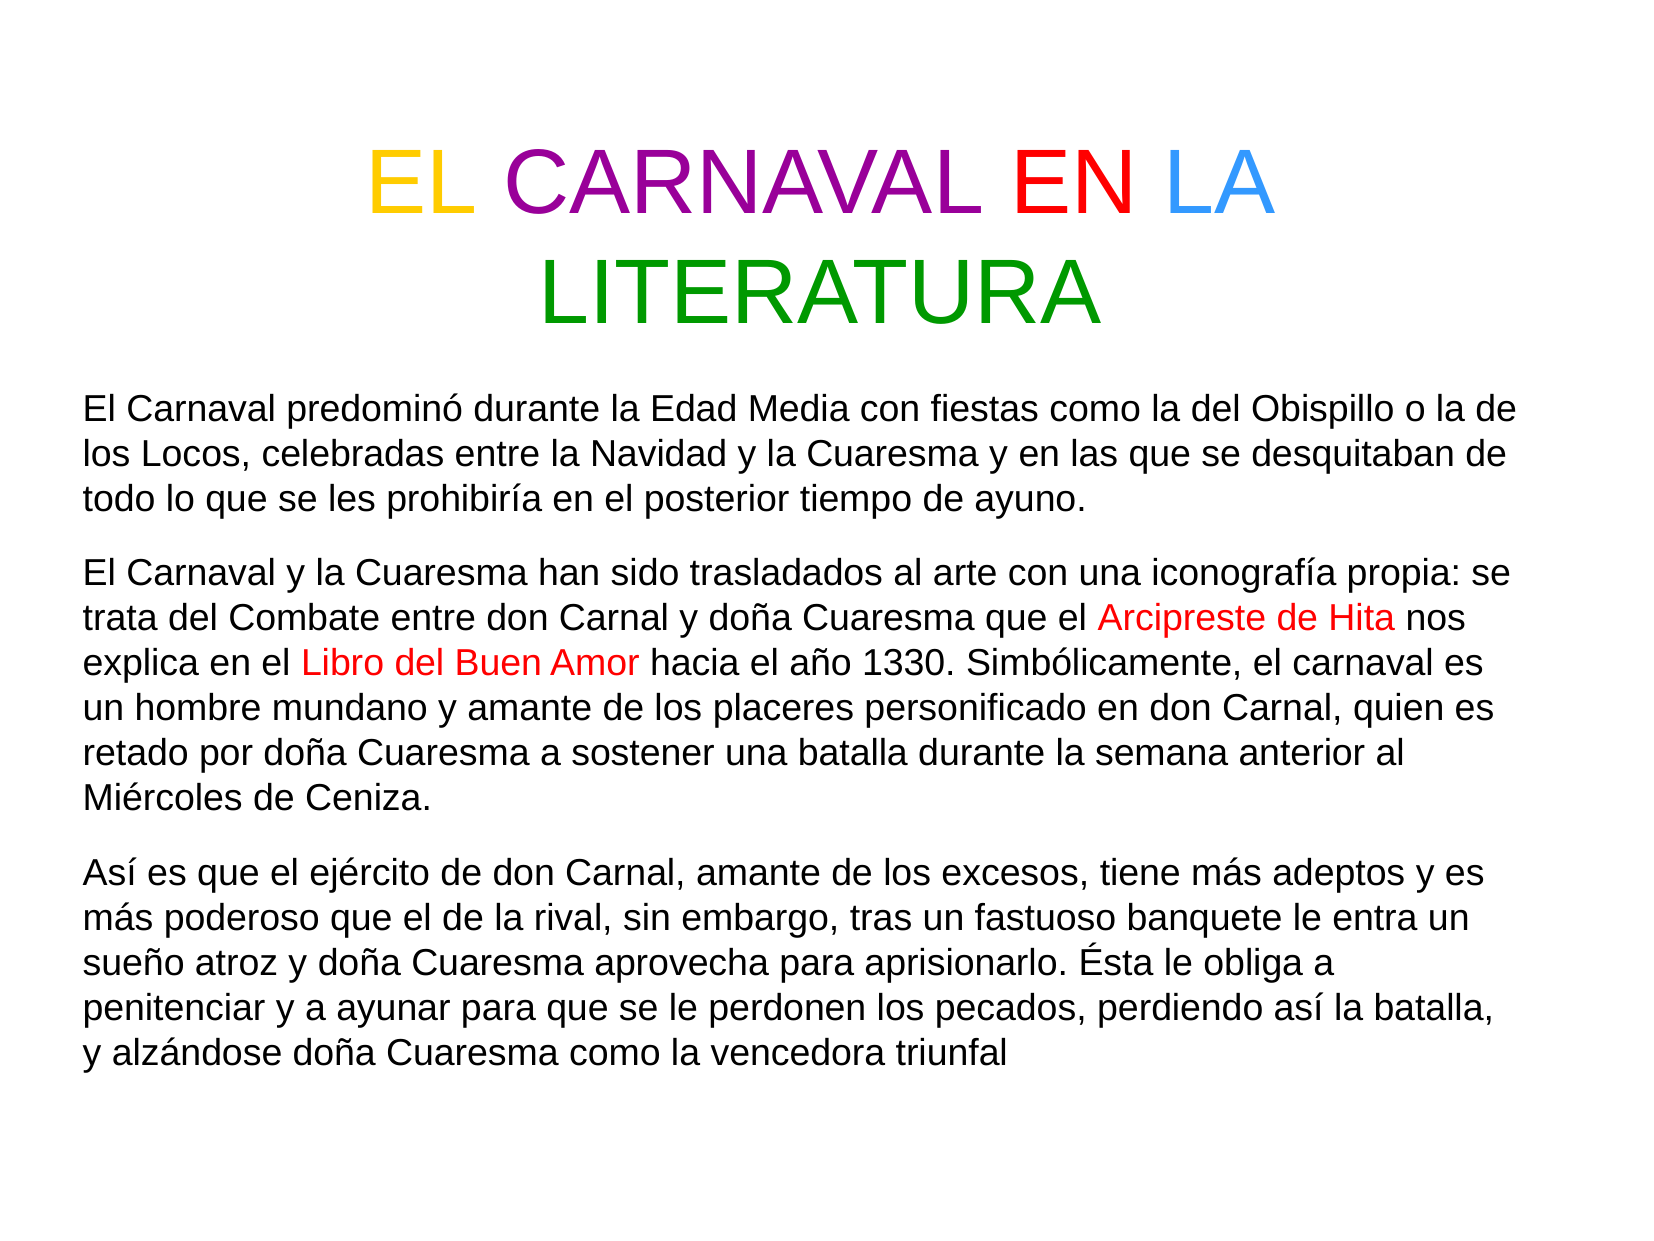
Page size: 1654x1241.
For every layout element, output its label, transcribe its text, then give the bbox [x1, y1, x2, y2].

title EL CARNAVAL EN LA LITERATURA [82, 121, 1559, 344]
list El Carnaval predominó durante la Edad Media con fiestas como la del Obispillo o la de los Locos, celebradas entre la Navidad y la Cuaresma y en las que se desquitaban de todo lo que se les prohibiría en el posterior tiempo de ayuno. El Carnaval y la Cuaresma han sido trasladados al arte con una iconografía propia: se trata del Combate entre don Carnal y doña Cuaresma que el Arcipreste de Hita nos explica en el Libro del Buen Amor hacia el año 1330. Simbólicamente, el carnaval es un hombre mundano y amante de los placeres personificado en don Carnal, quien es retado por doña Cuaresma a sostener una batalla durante la semana anterior al Miércoles de Ceniza. Así es que el ejército de don Carnal, amante de los excesos, tiene más adeptos y es más poderoso que el de la rival, sin embargo, tras un fastuoso banquete le entra un sueño atroz y doña Cuaresma aprovecha para aprisionarlo. Ésta le obliga a penitenciar y a ayunar para que se le perdonen los pecados, perdiendo así la batalla, y alzándose doña Cuaresma como la vencedora triunfal [82, 383, 1521, 1241]
